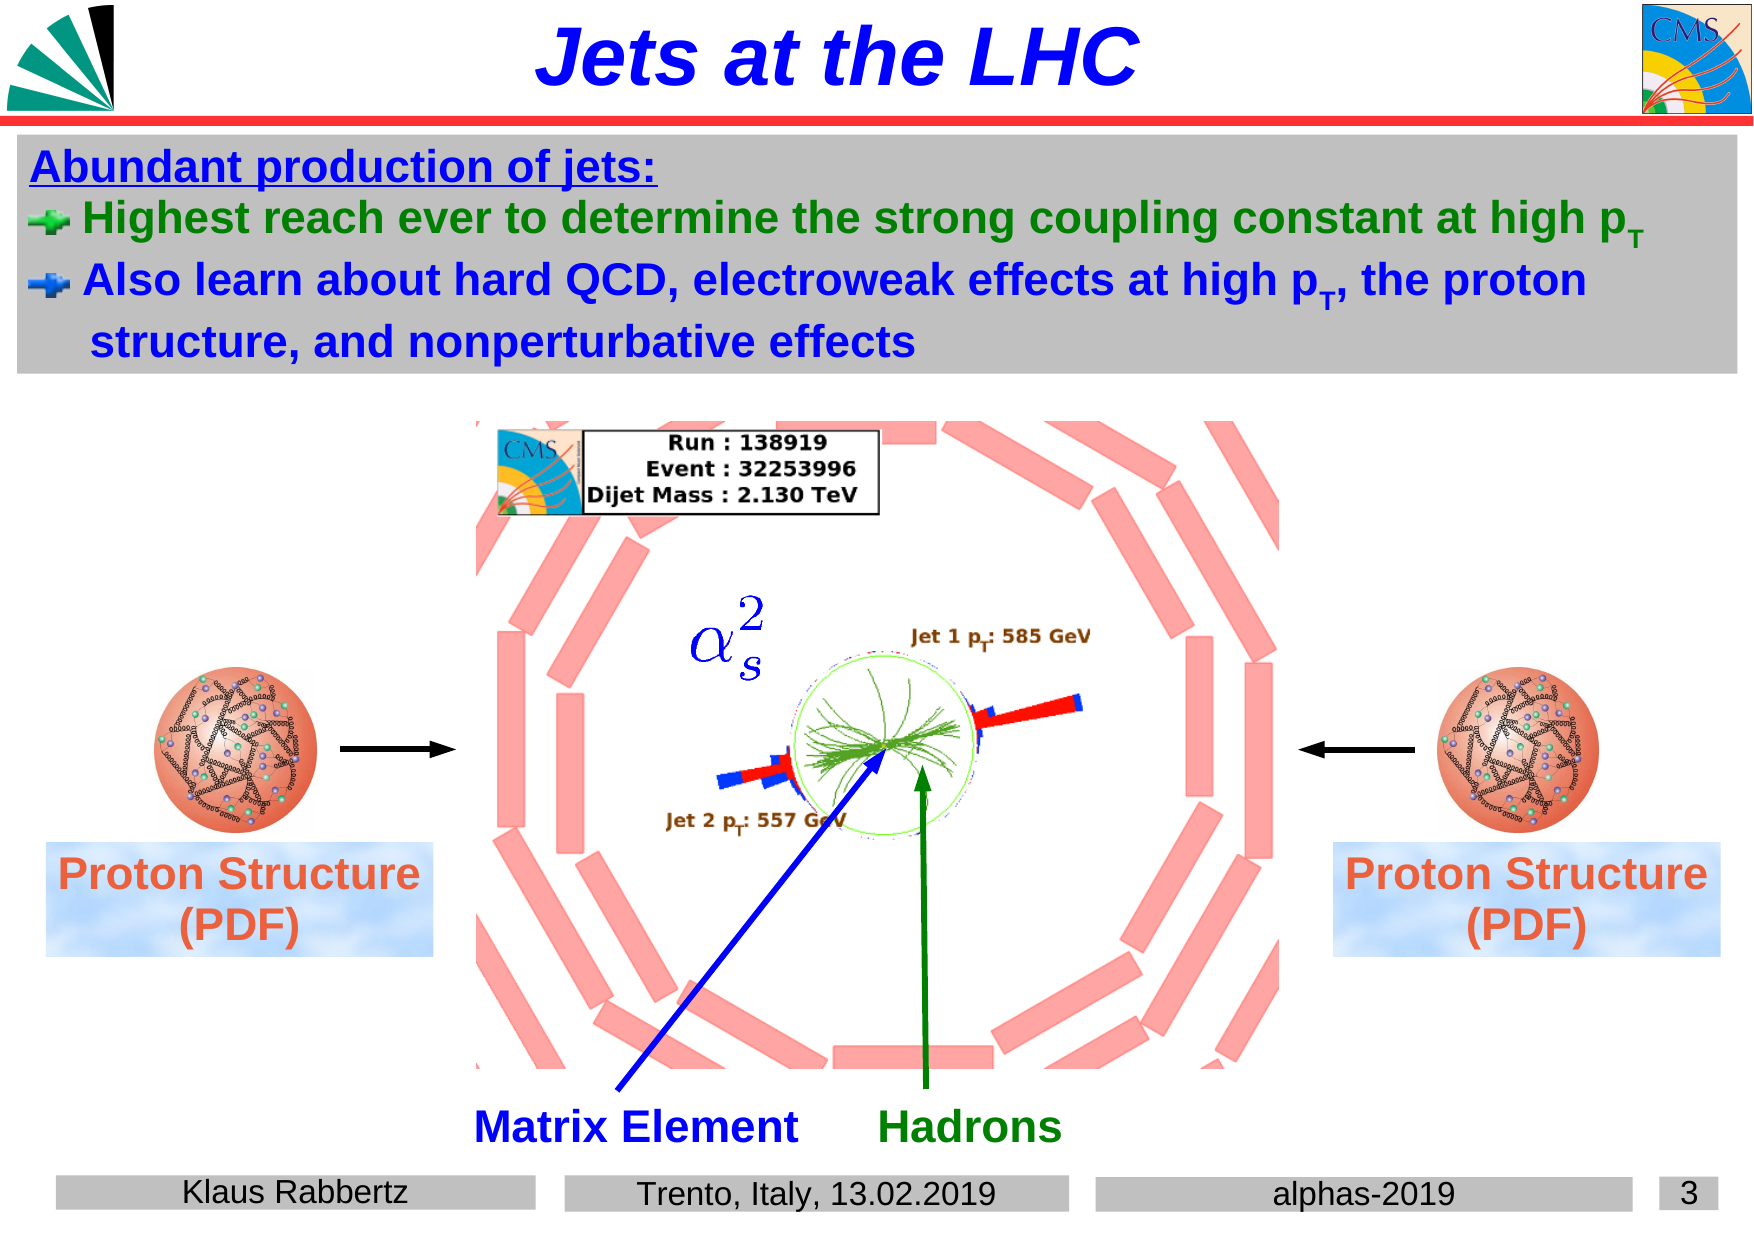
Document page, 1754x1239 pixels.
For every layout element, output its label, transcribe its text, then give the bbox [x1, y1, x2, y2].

text_box Abundant production of jets: Highest reach ever to determine the strong coupling constant at high pT Also learn about hard QCD, electroweak effects at high pT, the proton structure, and nonperturbative effects [17, 134, 1738, 374]
picture [154, 667, 317, 833]
text_box Hadrons [865, 1094, 1075, 1159]
picture [1437, 667, 1599, 833]
picture [1642, 4, 1752, 114]
title Jets at the LHC [129, 0, 1545, 114]
picture [7, 5, 114, 112]
text_box Proton Structure (PDF) [45, 842, 434, 957]
picture [476, 421, 1279, 1069]
text_box Matrix Element [461, 1094, 812, 1159]
text_box Proton Structure (PDF) [1333, 842, 1721, 957]
